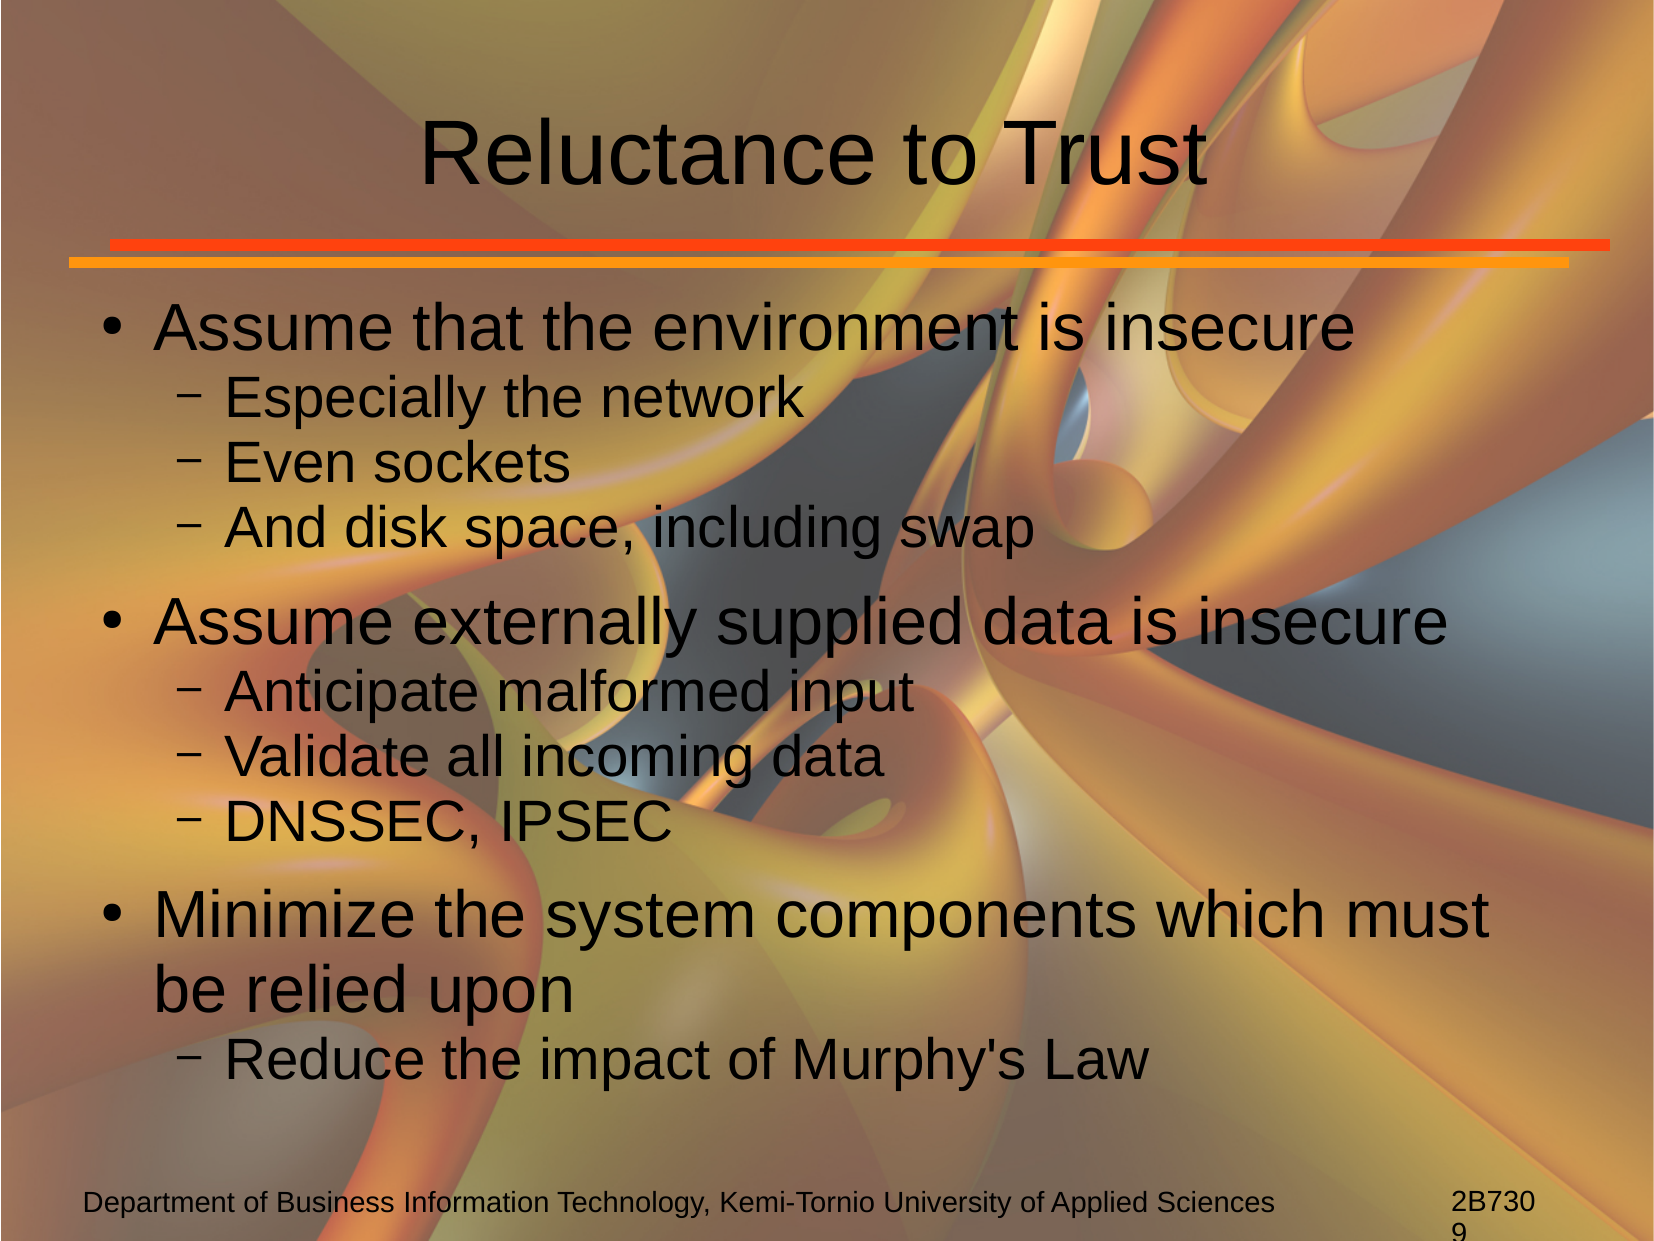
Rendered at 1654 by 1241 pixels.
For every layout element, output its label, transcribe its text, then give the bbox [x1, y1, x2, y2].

title Reluctance to Trust [82, 56, 1571, 250]
list Assume that the environment is insecure Especially the network Even sockets And disk space, including swap Assume externally supplied data is insecure Anticipate malformed input Validate all incoming data DNSSEC, IPSEC Minimize the system components which must be relied upon Reduce the impact of Murphy's Law [82, 290, 1571, 1178]
